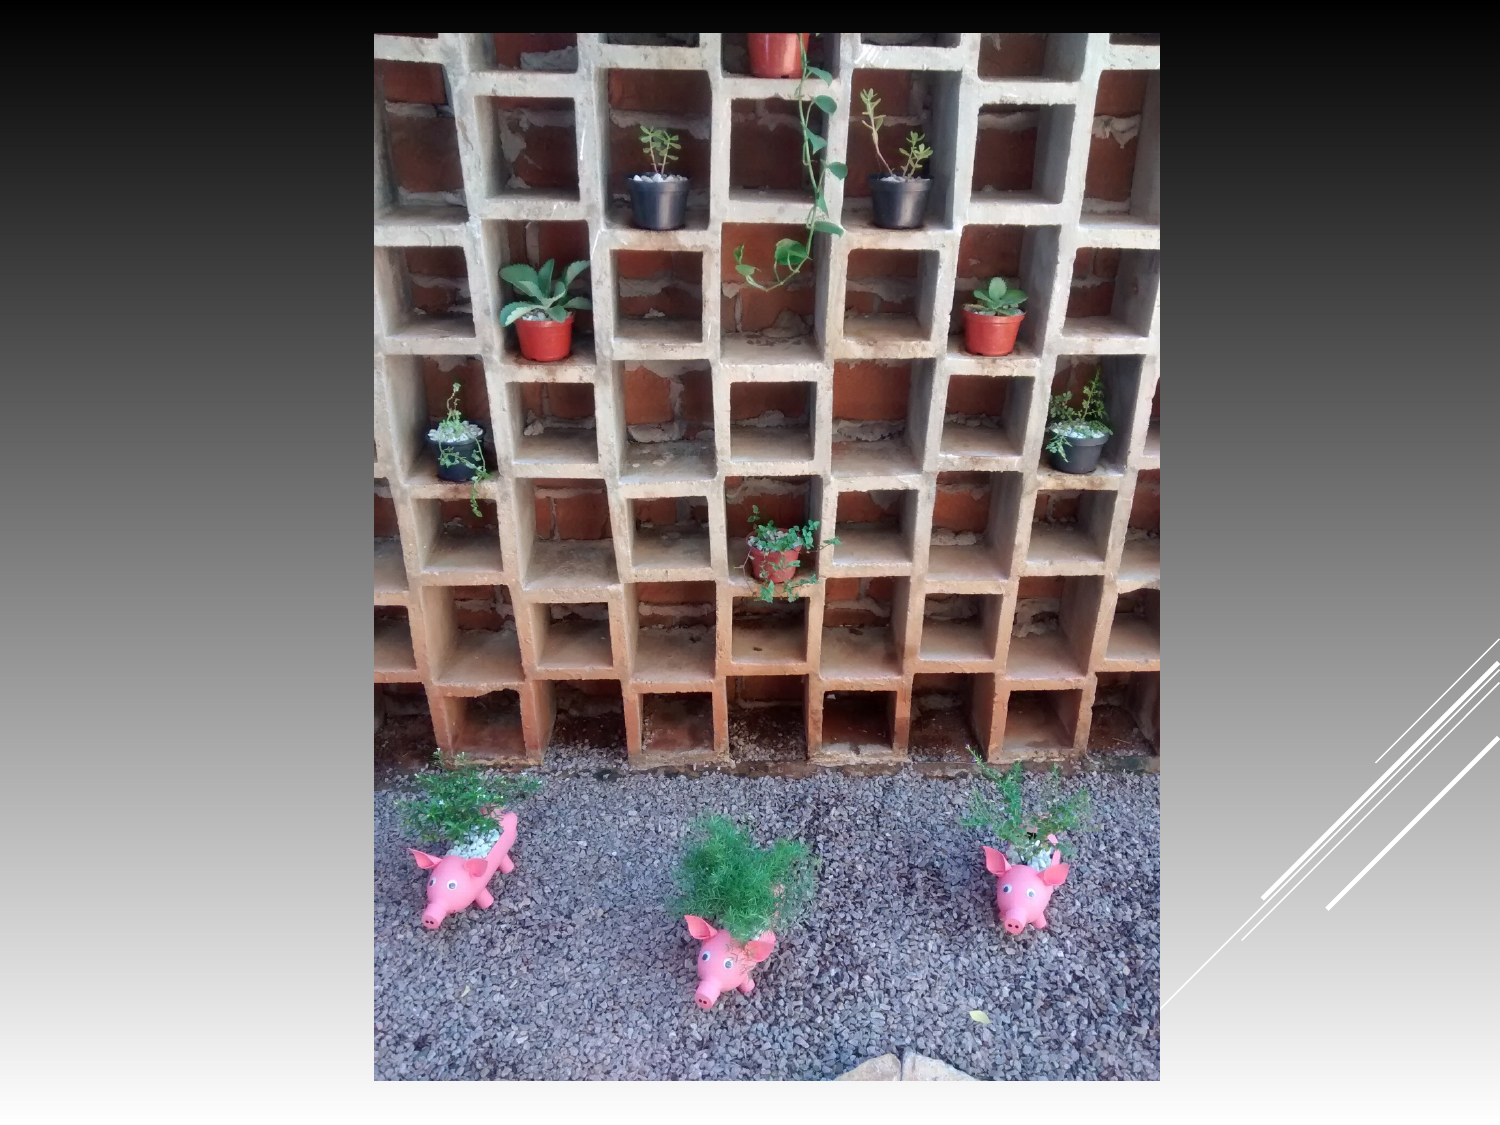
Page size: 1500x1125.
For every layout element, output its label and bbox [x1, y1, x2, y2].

picture [374, 33, 1160, 1081]
